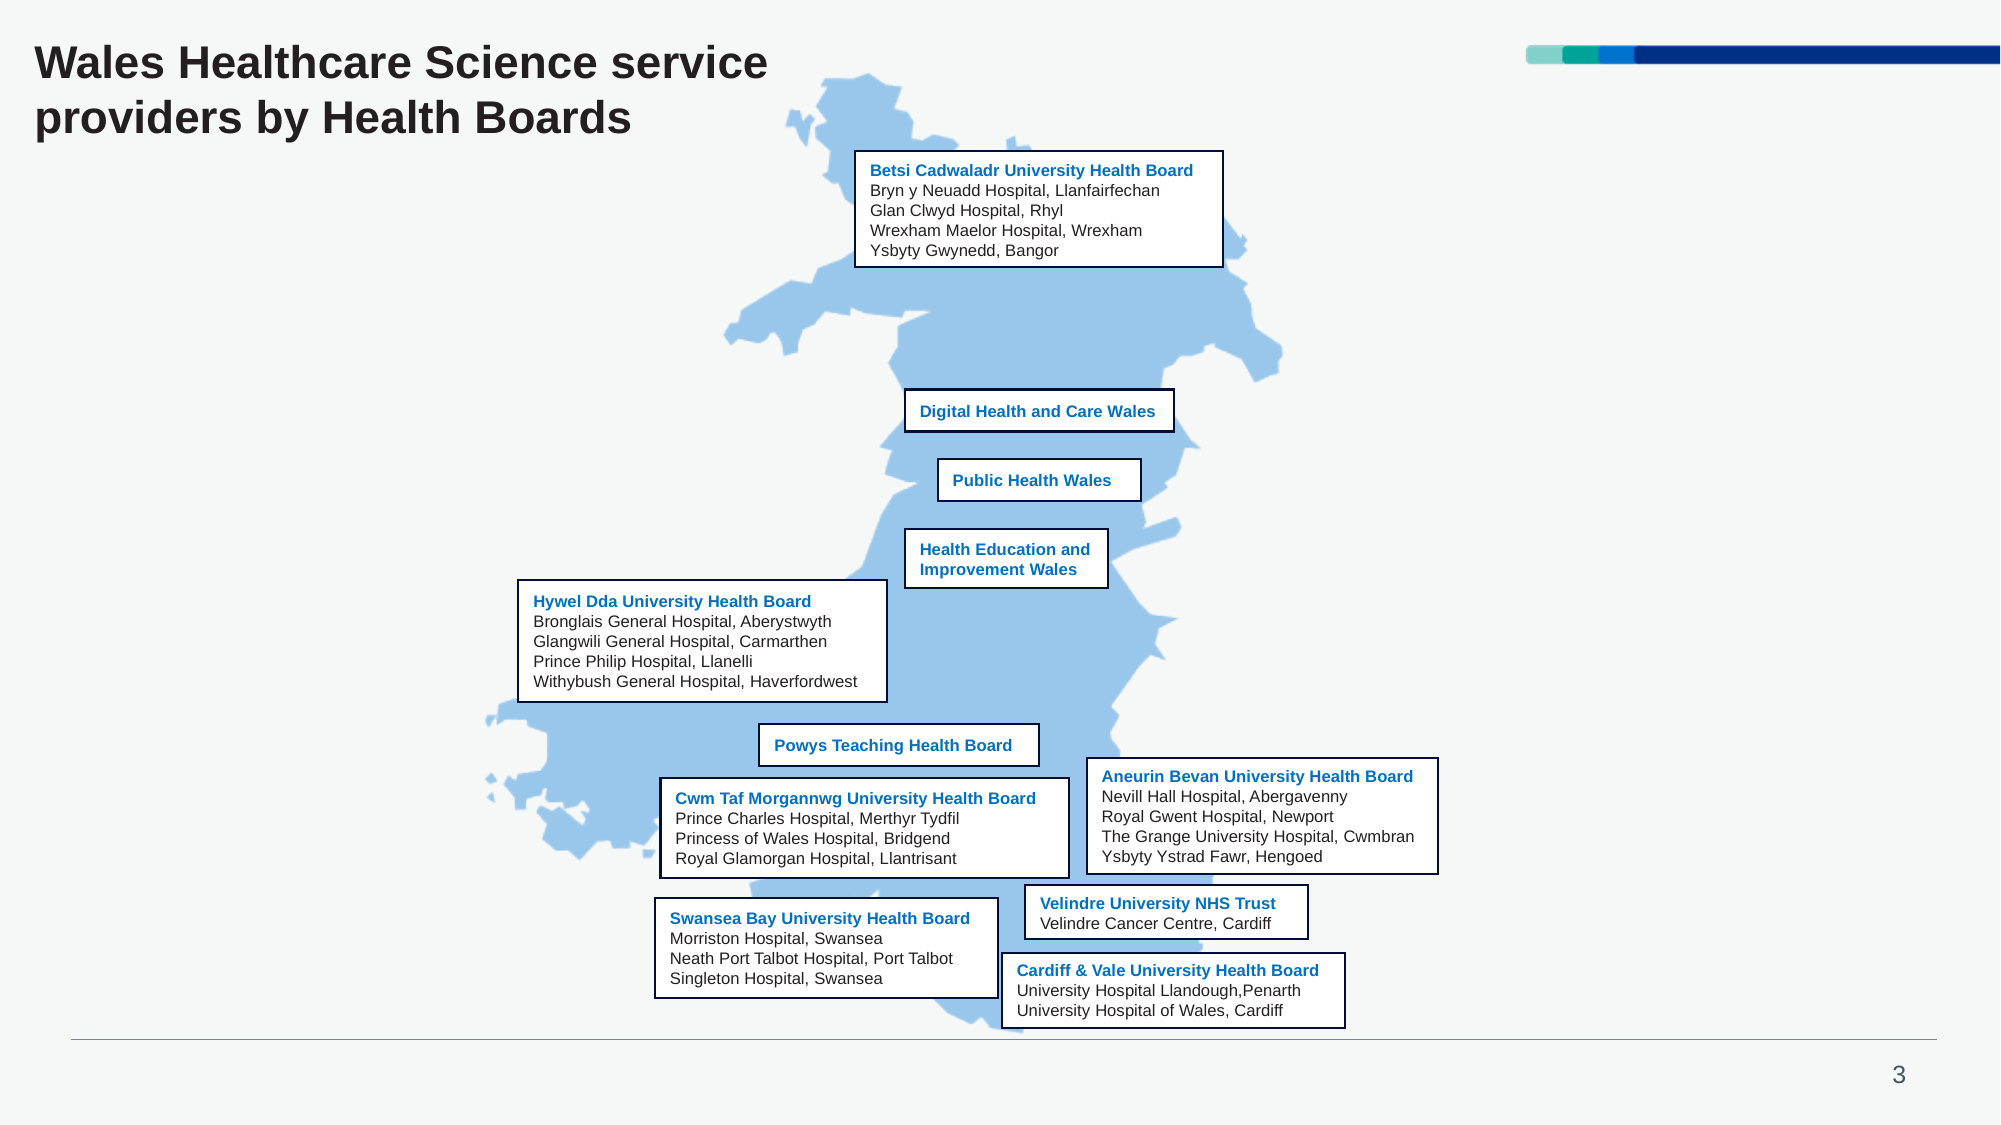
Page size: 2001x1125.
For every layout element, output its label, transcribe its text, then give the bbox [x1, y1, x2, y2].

picture [382, 52, 1389, 1060]
text_box Velindre University NHS Trust Velindre Cancer Centre, Cardiff [1025, 885, 1308, 939]
text_box Swansea Bay University Health Board Morriston Hospital, Swansea Neath Port Talbot Hospital, Port Talbot Singleton Hospital, Swansea [655, 898, 998, 998]
text_box Public Health Wales [938, 459, 1141, 501]
text_box Hywel Dda University Health Board Bronglais General Hospital, Aberystwyth Glangwili General Hospital, Carmarthen Prince Philip Hospital, Llanelli Withybush General Hospital, Haverfordwest [518, 580, 887, 702]
text_box Health Education and Improvement Wales [905, 529, 1108, 588]
text_box Cardiff & Vale University Health Board University Hospital Llandough,Penarth University Hospital of Wales, Cardiff [1002, 953, 1345, 1028]
text_box Digital Health and Care Wales [905, 389, 1174, 432]
text_box Aneurin Bevan University Health Board Nevill Hall Hospital, Abergavenny Royal Gwent Hospital, Newport The Grange University Hospital, Cwmbran Ysbyty Ystrad Fawr, Hengoed [1087, 758, 1438, 874]
text_box Betsi Cadwaladr University Health Board Bryn y Neuadd Hospital, Llanfairfechan Glan Clwyd Hospital, Rhyl Wrexham Maelor Hospital, Wrexham Ysbyty Gwynedd, Bangor [855, 151, 1223, 267]
text_box Cwm Taf Morgannwg University Health Board Prince Charles Hospital, Merthyr Tydfil Princess of Wales Hospital, Bridgend Royal Glamorgan Hospital, Llantrisant [660, 778, 1069, 878]
text_box Wales Healthcare Science service providers by Health Boards [19, 25, 816, 152]
text_box Powys Teaching Health Board [759, 724, 1039, 766]
